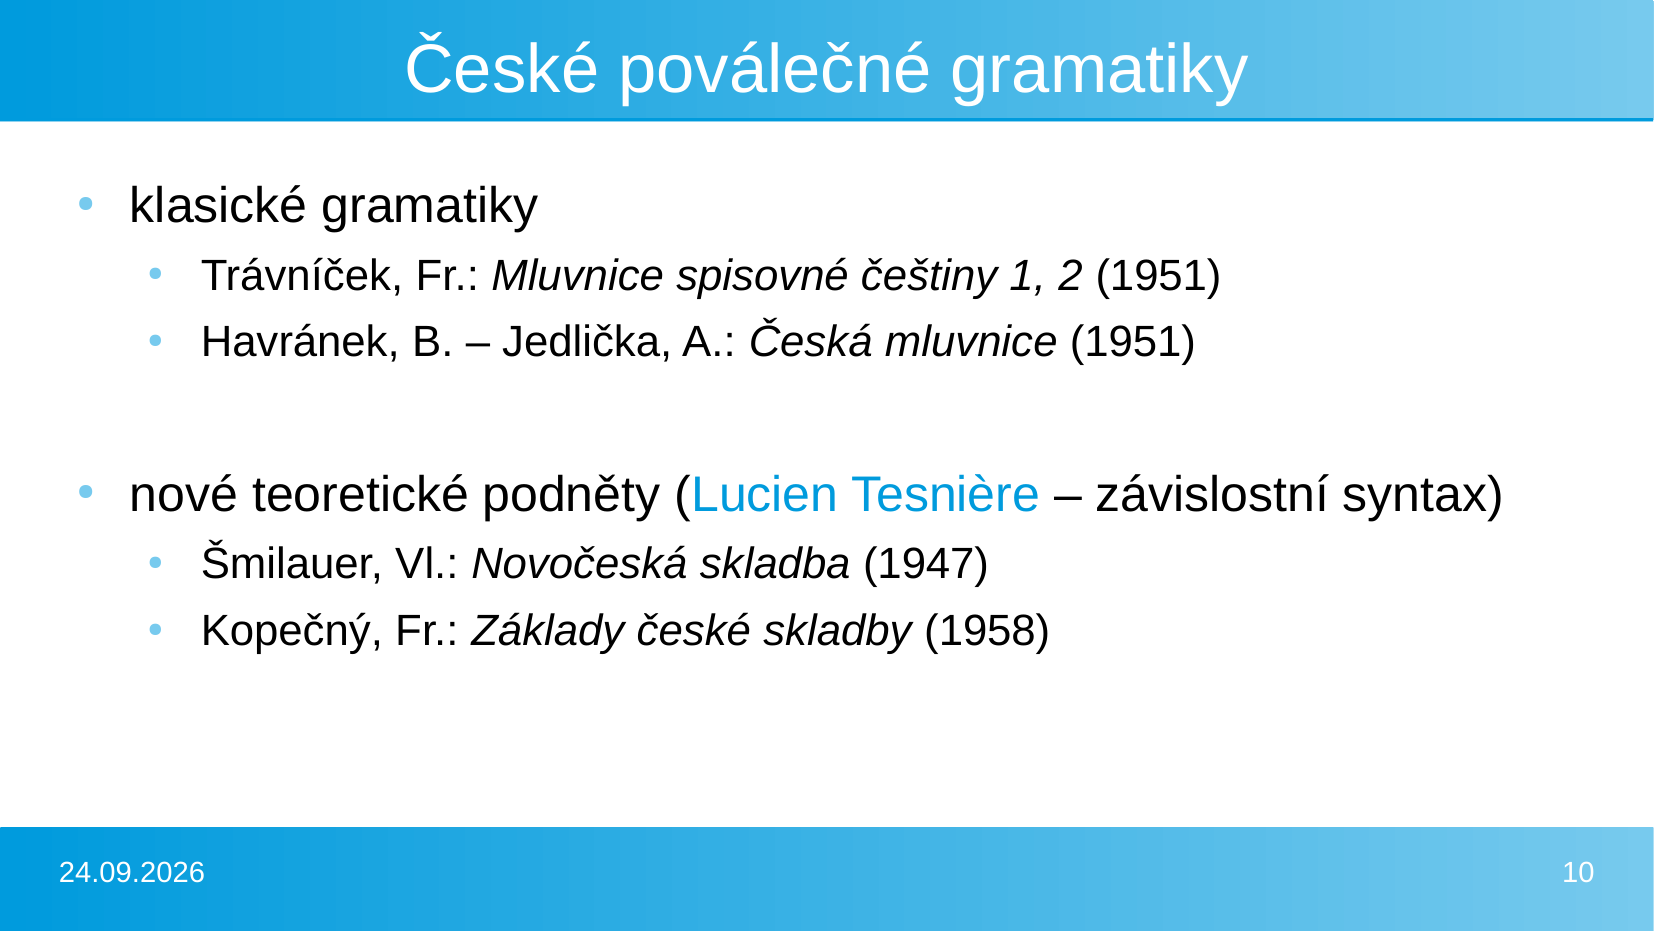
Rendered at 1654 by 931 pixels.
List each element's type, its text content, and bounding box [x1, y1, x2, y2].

title České poválečné gramatiky [59, 29, 1595, 108]
list klasické gramatiky Trávníček, Fr.: Mluvnice spisovné češtiny 1, 2 (1951) Havránek, B. – Jedlička, A.: Česká mluvnice (1951) nové teoretické podněty (Lucien Tesnière – závislostní syntax) Šmilauer, Vl.: Novočeská skladba (1947) Kopečný, Fr.: Základy české skladby (1958) [59, 177, 1595, 768]
